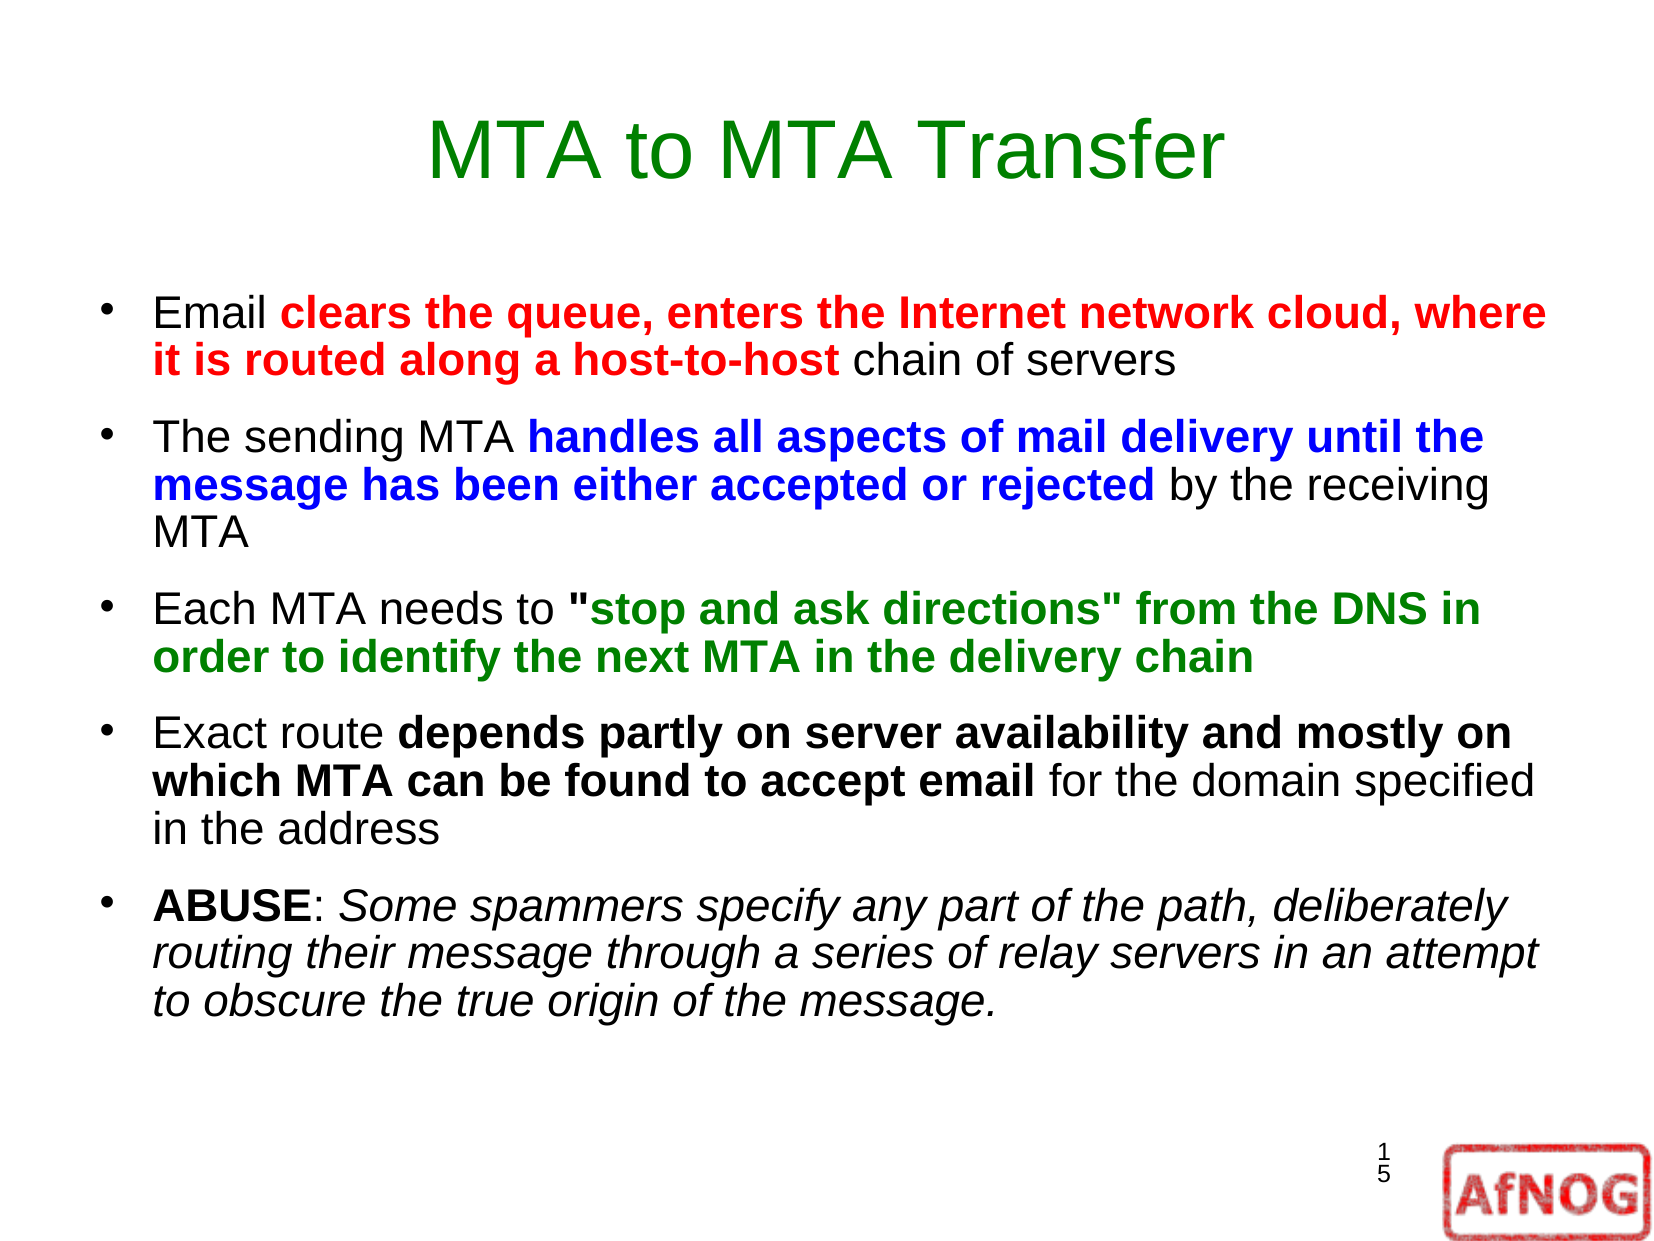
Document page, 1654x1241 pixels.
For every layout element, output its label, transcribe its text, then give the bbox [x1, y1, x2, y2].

list Email clears the queue, enters the Internet network cloud, where it is routed along a host-to-host chain of servers The sending MTA handles all aspects of mail delivery until the message has been either accepted or rejected by the receiving MTA Each MTA needs to "stop and ask directions" from the DNS in order to identify the next MTA in the delivery chain Exact route depends partly on server availability and mostly on which MTA can be found to accept email for the domain specified in the address ABUSE: Some spammers specify any part of the path, deliberately routing their message through a series of relay servers in an attempt to obscure the true origin of the message. [82, 290, 1571, 1241]
picture [1571, 1141, 1654, 1241]
title MTA to MTA Transfer [82, 15, 1571, 290]
